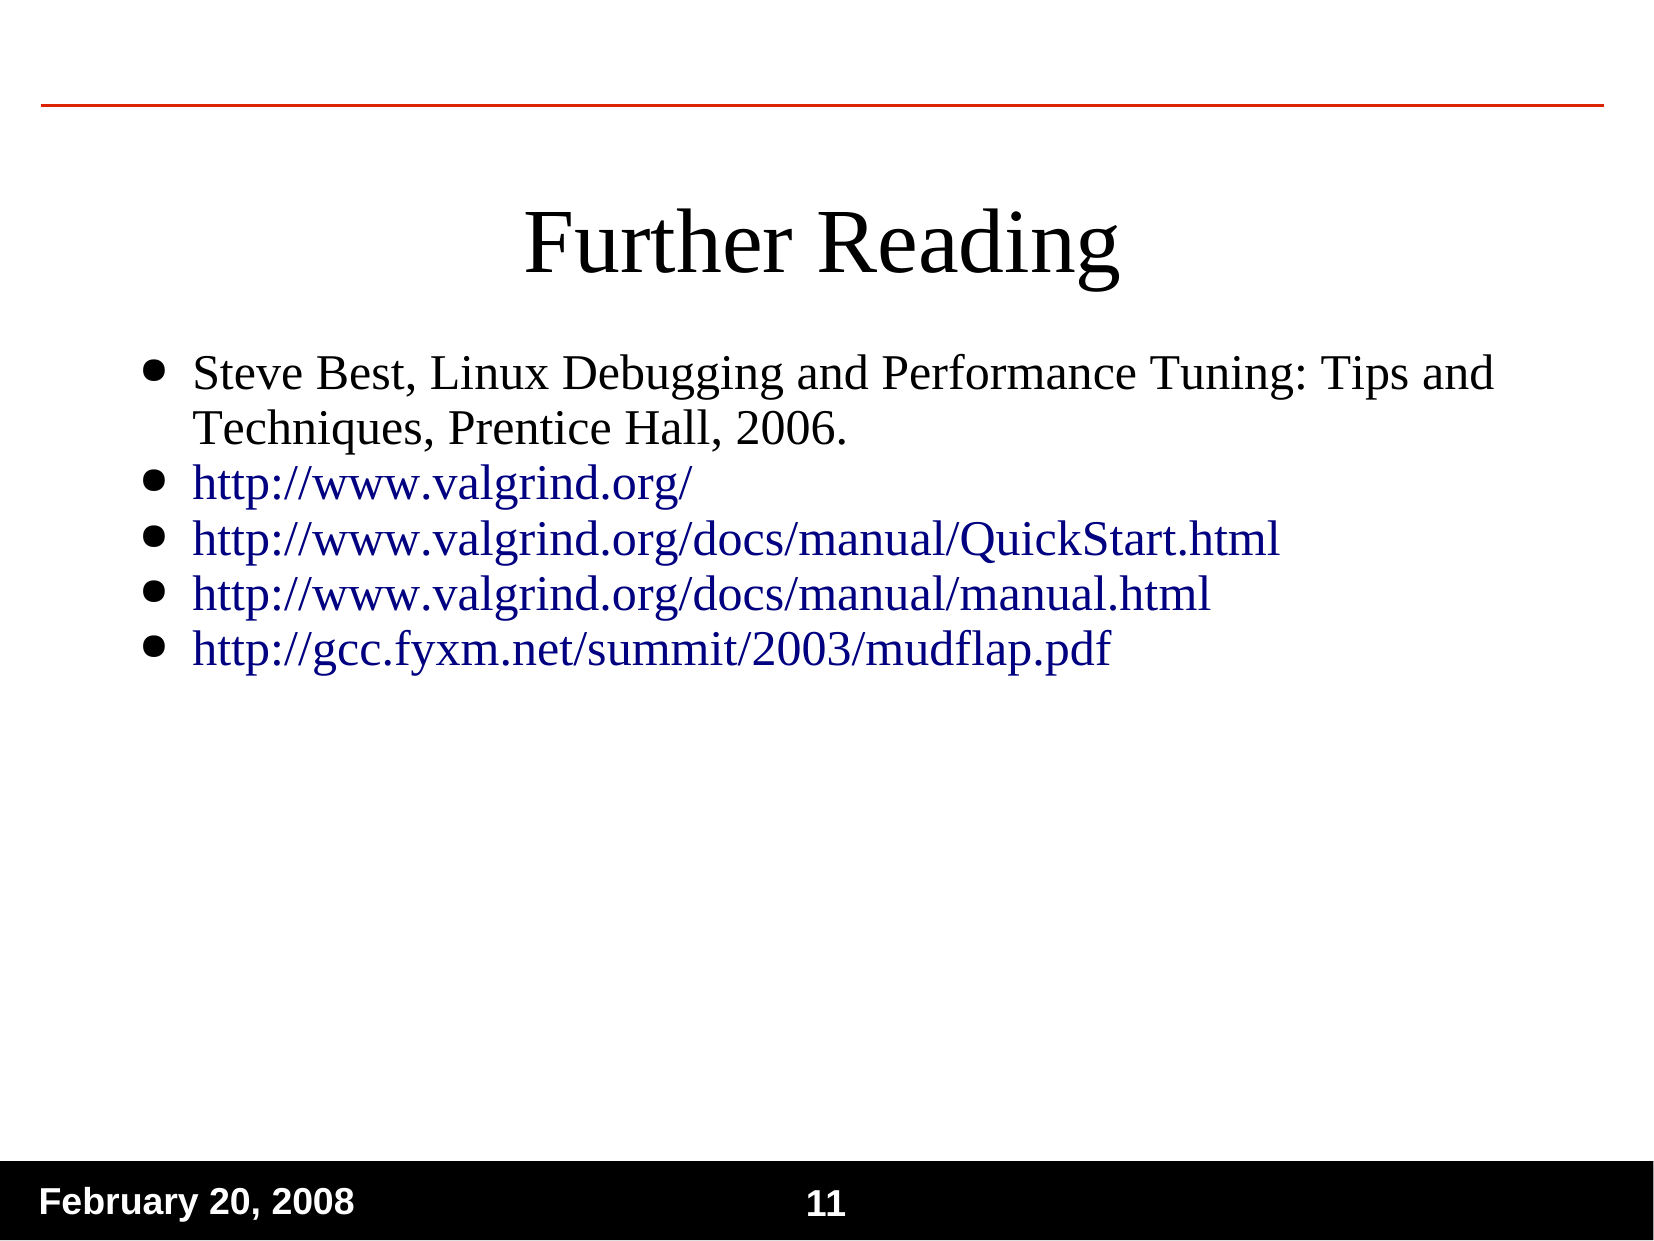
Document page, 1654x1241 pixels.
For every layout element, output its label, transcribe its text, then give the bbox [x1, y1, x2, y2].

list Steve Best, Linux Debugging and Performance Tuning: Tips and Techniques, Prentice Hall, 2006. http://www.valgrind.org/ http://www.valgrind.org/docs/manual/QuickStart.html http://www.valgrind.org/docs/manual/manual.html http://gcc.fyxm.net/summit/2003/mudflap.pdf [121, 344, 1534, 1127]
title Further Reading [117, 137, 1530, 346]
